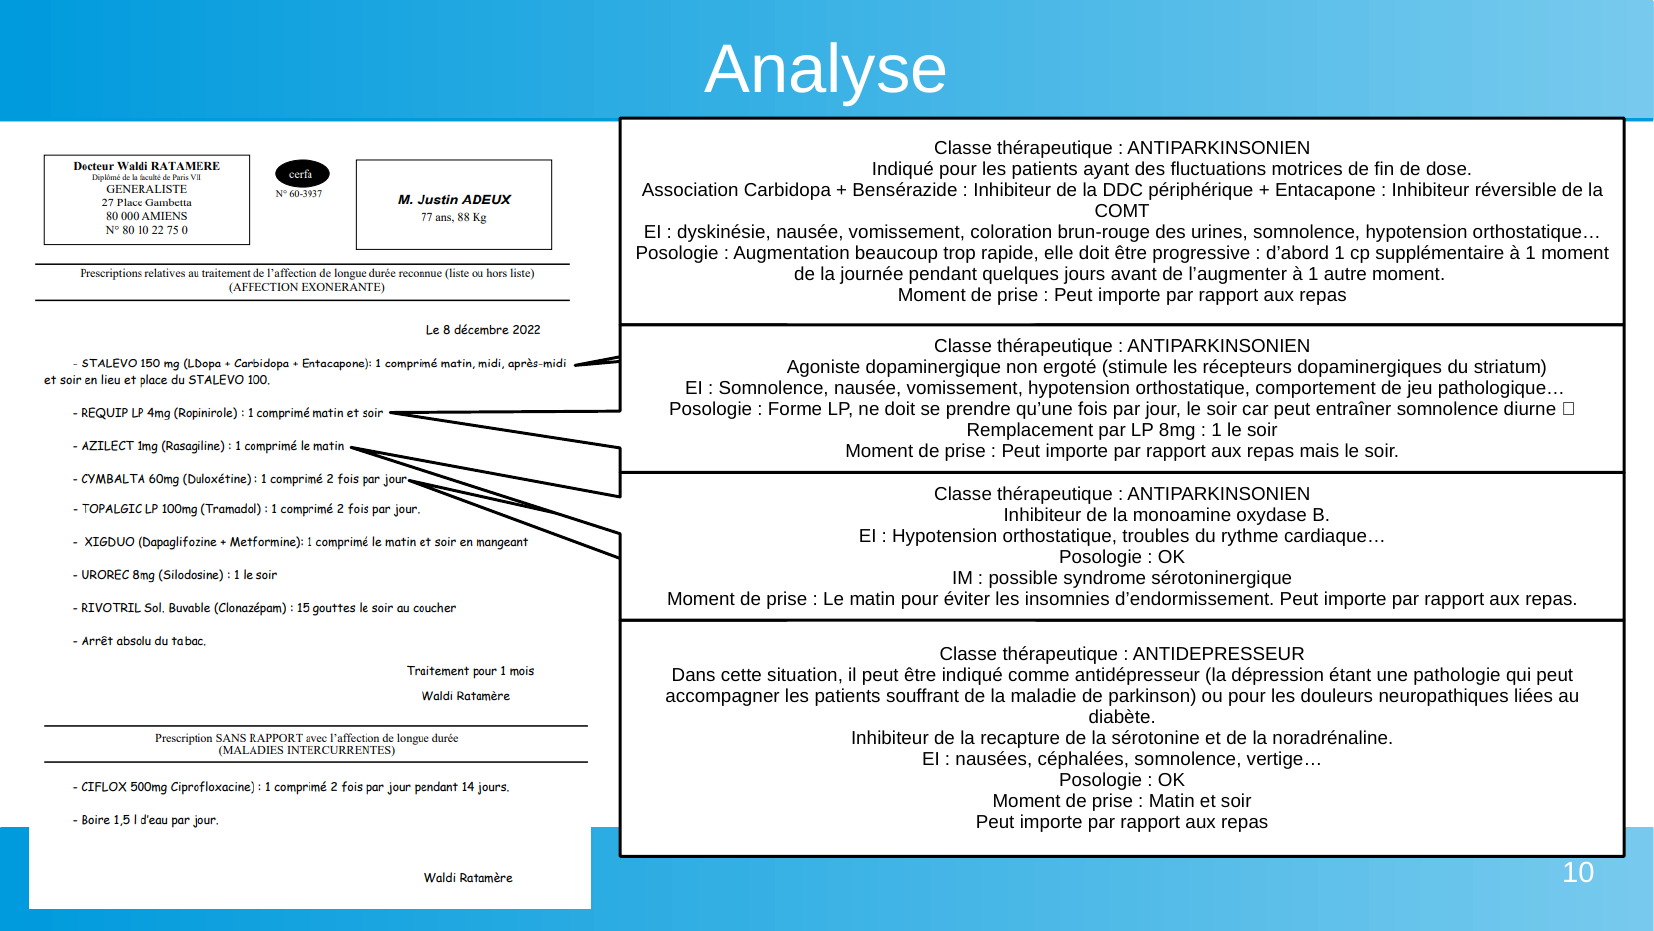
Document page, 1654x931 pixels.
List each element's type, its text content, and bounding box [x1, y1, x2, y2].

text_box Classe thérapeutique : ANTIPARKINSONIEN Inhibiteur de la monoamine oxydase B. EI : Hypotension orthostatique, troubles du rythme cardiaque… Posologie : OK IM : possible syndrome sérotoninergique Moment de prise : Le matin pour éviter les insomnies d’endormissement. Peut importe par rapport aux repas. [350, 447, 1625, 621]
text_box Classe thérapeutique : ANTIDEPRESSEUR Dans cette situation, il peut être indiqué comme antidépresseur (la dépression étant une pathologie qui peut accompagner les patients souffrant de la maladie de parkinson) ou pour les douleurs neuropathiques liées au diabète. Inhibiteur de la recapture de la sérotonine et de la noradrénaline. EI : nausées, céphalées, somnolence, vertige… Posologie : OK Moment de prise : Matin et soir Peut importe par rapport aux repas [620, 621, 1625, 857]
picture [29, 147, 591, 909]
text_box Classe thérapeutique : ANTIPARKINSONIEN Agoniste dopaminergique non ergoté (stimule les récepteurs dopaminergiques du striatum) EI : Somnolence, nausée, vomissement, hypotension orthostatique, comportement de jeu pathologique… Posologie : Forme LP, ne doit se prendre qu’une fois par jour, le soir car peut entraîner somnolence diurne  Remplacement par LP 8mg : 1 le soir Moment de prise : Peut importe par rapport aux repas mais le soir. [390, 324, 1625, 472]
title Analyse [59, 29, 1595, 108]
text_box Classe thérapeutique : ANTIPARKINSONIEN Indiqué pour les patients ayant des fluctuations motrices de fin de dose. Association Carbidopa + Bensérazide : Inhibiteur de la DDC périphérique + Entacapone : Inhibiteur réversible de la COMT EI : dyskinésie, nausée, vomissement, coloration brun-rouge des urines, somnolence, hypotension orthostatique… Posologie : Augmentation beaucoup trop rapide, elle doit être progressive : d’abord 1 cp supplémentaire à 1 moment de la journée pendant quelques jours avant de l’augmenter à 1 autre moment. Moment de prise : Peut importe par rapport aux repas [620, 118, 1625, 324]
text_box Classe thérapeutique : ANTIDEPRESSEUR Dans cette situation, il peut être indiqué comme antidépresseur (la dépression étant une pathologie qui peut accompagner les patients souffrant de la maladie de parkinson) ou pour les douleurs neuropathiques liées au diabète. Inhibiteur de la recapture de la sérotonine et de la noradrénaline. EI : nausées, céphalées, somnolence, vertige… Posologie : OK Moment de prise : Matin et soir Peut importe par rapport aux repas [409, 480, 620, 559]
